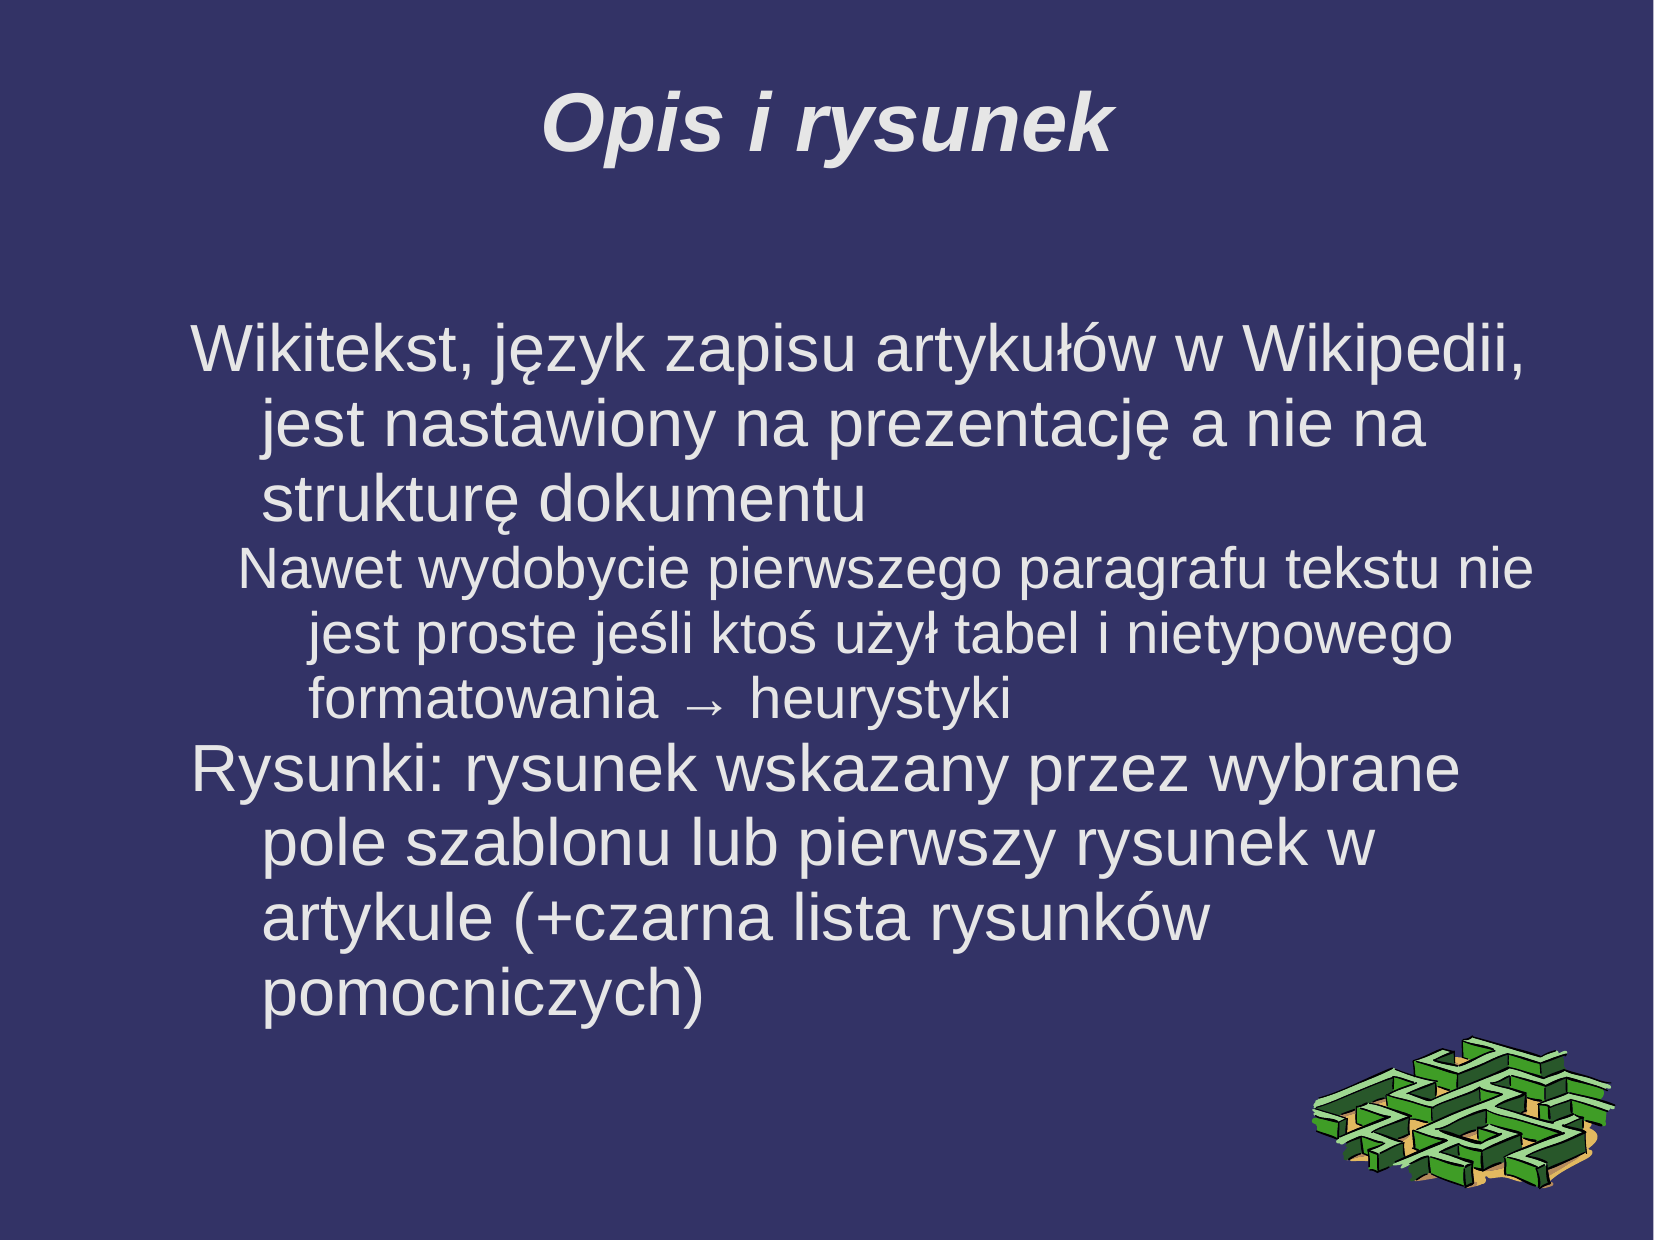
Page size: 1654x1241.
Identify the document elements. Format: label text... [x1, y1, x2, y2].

title Opis i rysunek [121, 19, 1534, 227]
list Wikitekst, język zapisu artykułów w Wikipedii, jest nastawiony na prezentację a nie na strukturę dokumentu Nawet wydobycie pierwszego paragrafu tekstu nie jest proste jeśli ktoś użył tabel i nietypowego formatowania → heurystyki Rysunki: rysunek wskazany przez wybrane pole szablonu lub pierwszy rysunek w artykule (+czarna lista rysunków pomocniczych) [178, 311, 1570, 1093]
